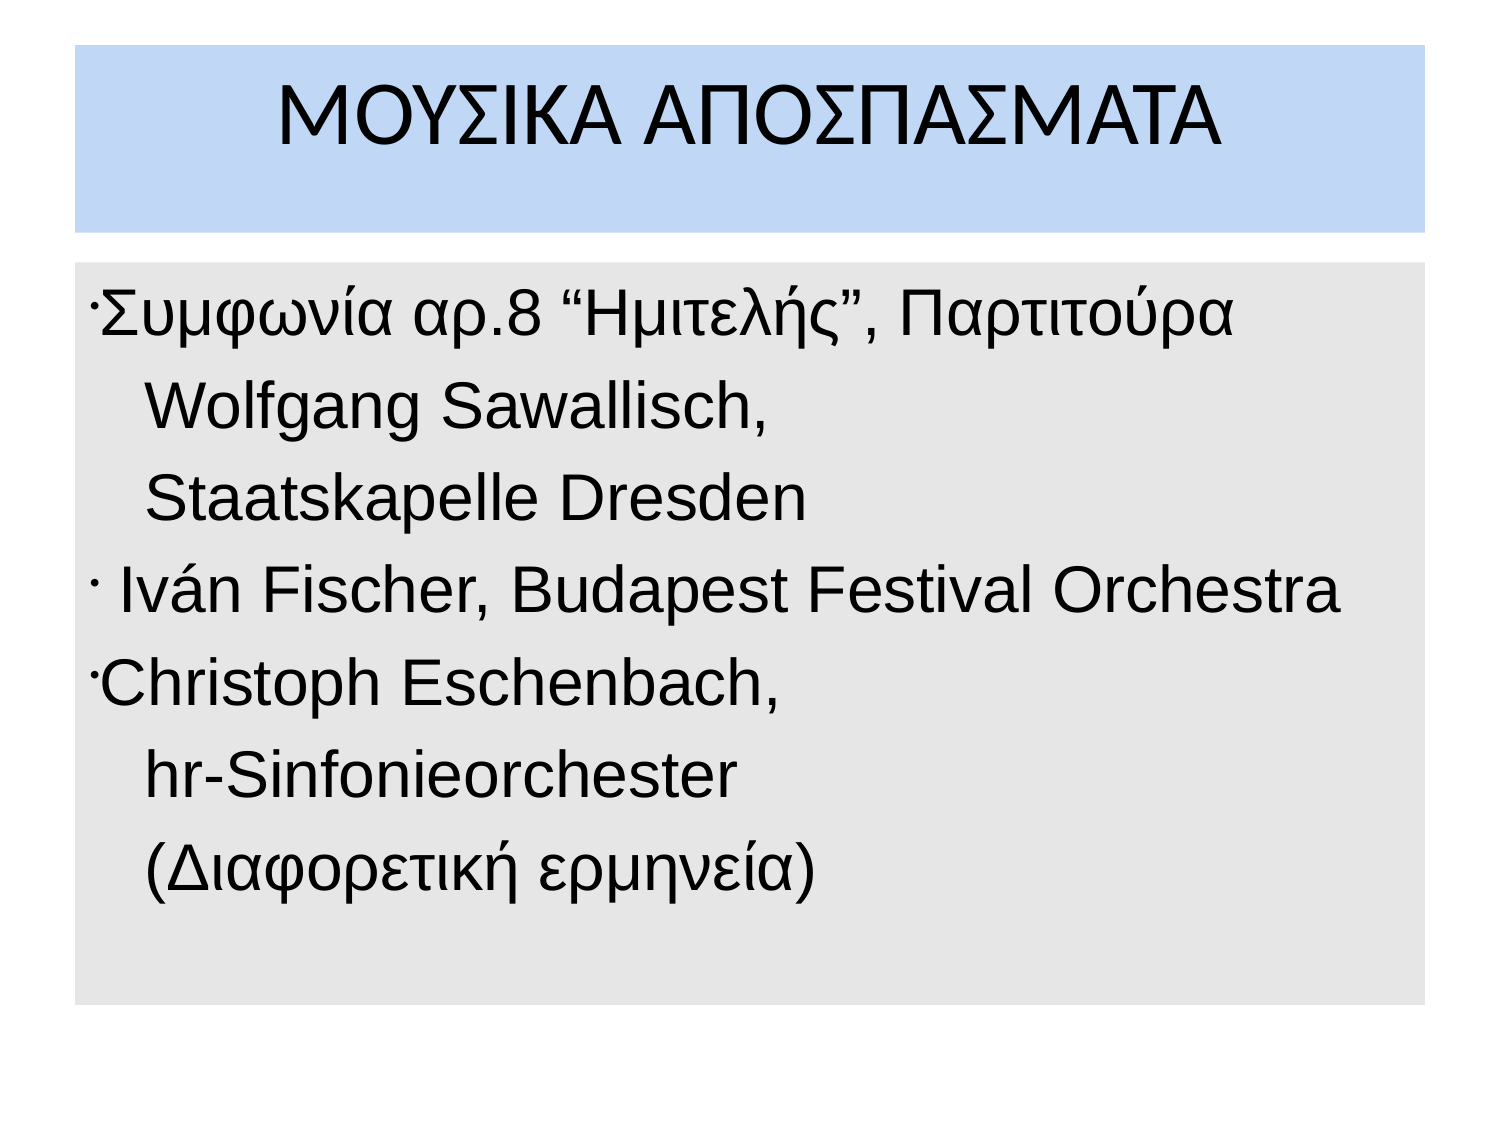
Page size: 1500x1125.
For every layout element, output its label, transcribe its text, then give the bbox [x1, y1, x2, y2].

list Συμφωνία αρ.8 “Ημιτελής”, Παρτιτούρα Wolfgang Sawallisch, Staatskapelle Dresden Iván Fischer, Budapest Festival Orchestra Christoph Eschenbach, hr-Sinfonieorchester (Διαφορετική ερμηνεία) [75, 262, 1425, 1005]
title ΜΟΥΣΙΚΑ ΑΠΟΣΠΑΣΜΑΤΑ [75, 45, 1425, 233]
